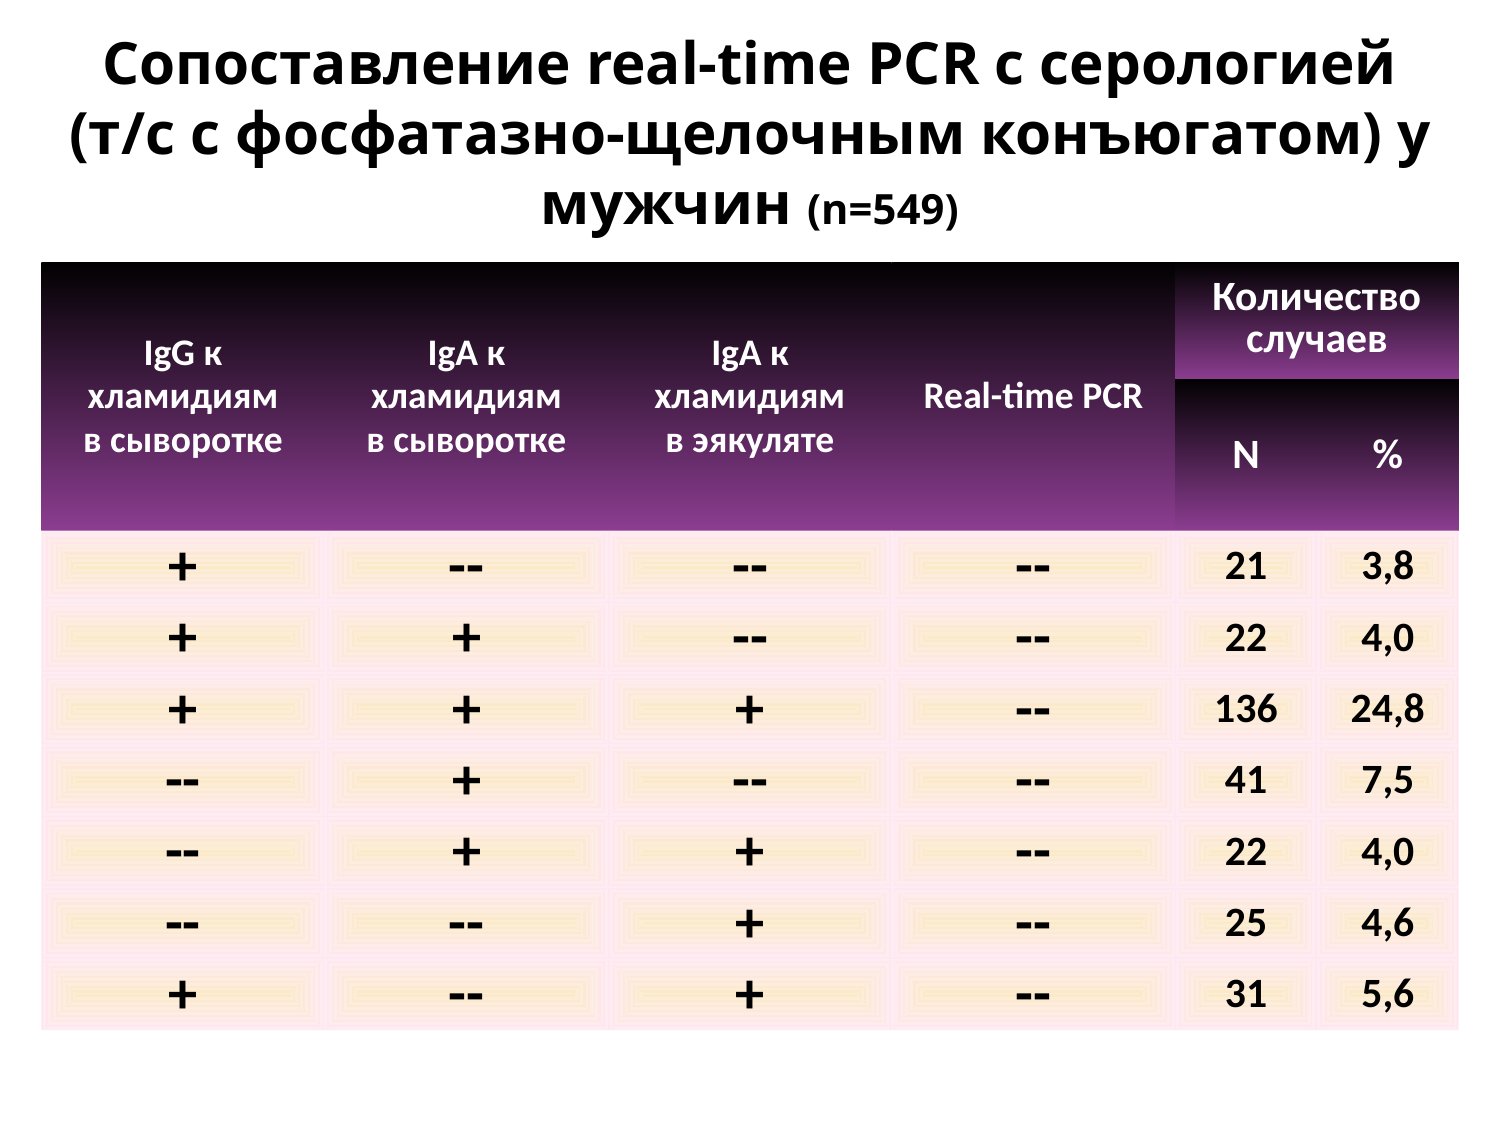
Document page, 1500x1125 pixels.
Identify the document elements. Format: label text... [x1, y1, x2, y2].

table_cell + [325, 673, 608, 745]
table_cell -- [892, 531, 1175, 602]
table_cell 5,6 [1317, 959, 1459, 1030]
table_cell + [325, 816, 608, 887]
table_cell % [1317, 380, 1459, 531]
table_cell -- [892, 887, 1175, 959]
table_header Количество случаев [1175, 262, 1459, 380]
table_cell 7,5 [1317, 745, 1459, 816]
table_cell 22 [1175, 602, 1317, 673]
table_cell -- [41, 816, 325, 887]
table_cell -- [892, 673, 1175, 745]
table_cell + [325, 602, 608, 673]
table_cell + [41, 959, 325, 1030]
table_cell 4,6 [1317, 887, 1459, 959]
table_cell 3,8 [1317, 531, 1459, 602]
table_cell 4,0 [1317, 816, 1459, 887]
table_header IgA к хламидиям в эякуляте [608, 262, 892, 531]
table_cell 25 [1175, 887, 1317, 959]
table_cell + [608, 959, 892, 1030]
table_cell 41 [1175, 745, 1317, 816]
table_cell -- [892, 602, 1175, 673]
table_cell -- [892, 816, 1175, 887]
table_cell -- [608, 602, 892, 673]
table_cell 24,8 [1317, 673, 1459, 745]
table_cell + [608, 816, 892, 887]
table_cell 31 [1175, 959, 1317, 1030]
table_cell + [608, 673, 892, 745]
table_cell + [41, 673, 325, 745]
table_cell N [1175, 380, 1317, 531]
table_header IgA к хламидиям в сыворотке [325, 262, 608, 531]
table_cell -- [892, 959, 1175, 1030]
table_header IgG к хламидиям в сыворотке [41, 262, 325, 531]
table_header Real-time PCR [892, 262, 1175, 531]
table_cell -- [325, 959, 608, 1030]
table_cell + [325, 745, 608, 816]
table_cell -- [41, 745, 325, 816]
table_cell + [41, 531, 325, 602]
table_cell -- [41, 887, 325, 959]
table_cell -- [892, 745, 1175, 816]
table_cell + [608, 887, 892, 959]
table_cell 21 [1175, 531, 1317, 602]
table_cell -- [608, 745, 892, 816]
table_cell 22 [1175, 816, 1317, 887]
table_cell -- [325, 531, 608, 602]
table_cell 136 [1175, 673, 1317, 745]
table_cell 4,0 [1317, 602, 1459, 673]
table_cell + [41, 602, 325, 673]
table_cell -- [608, 531, 892, 602]
table_cell -- [325, 887, 608, 959]
title Сопоставление real-time PCR с серологией (т/с с фосфатазно-щелочным конъюгатом) у мужчин (n=549) [53, 19, 1447, 233]
